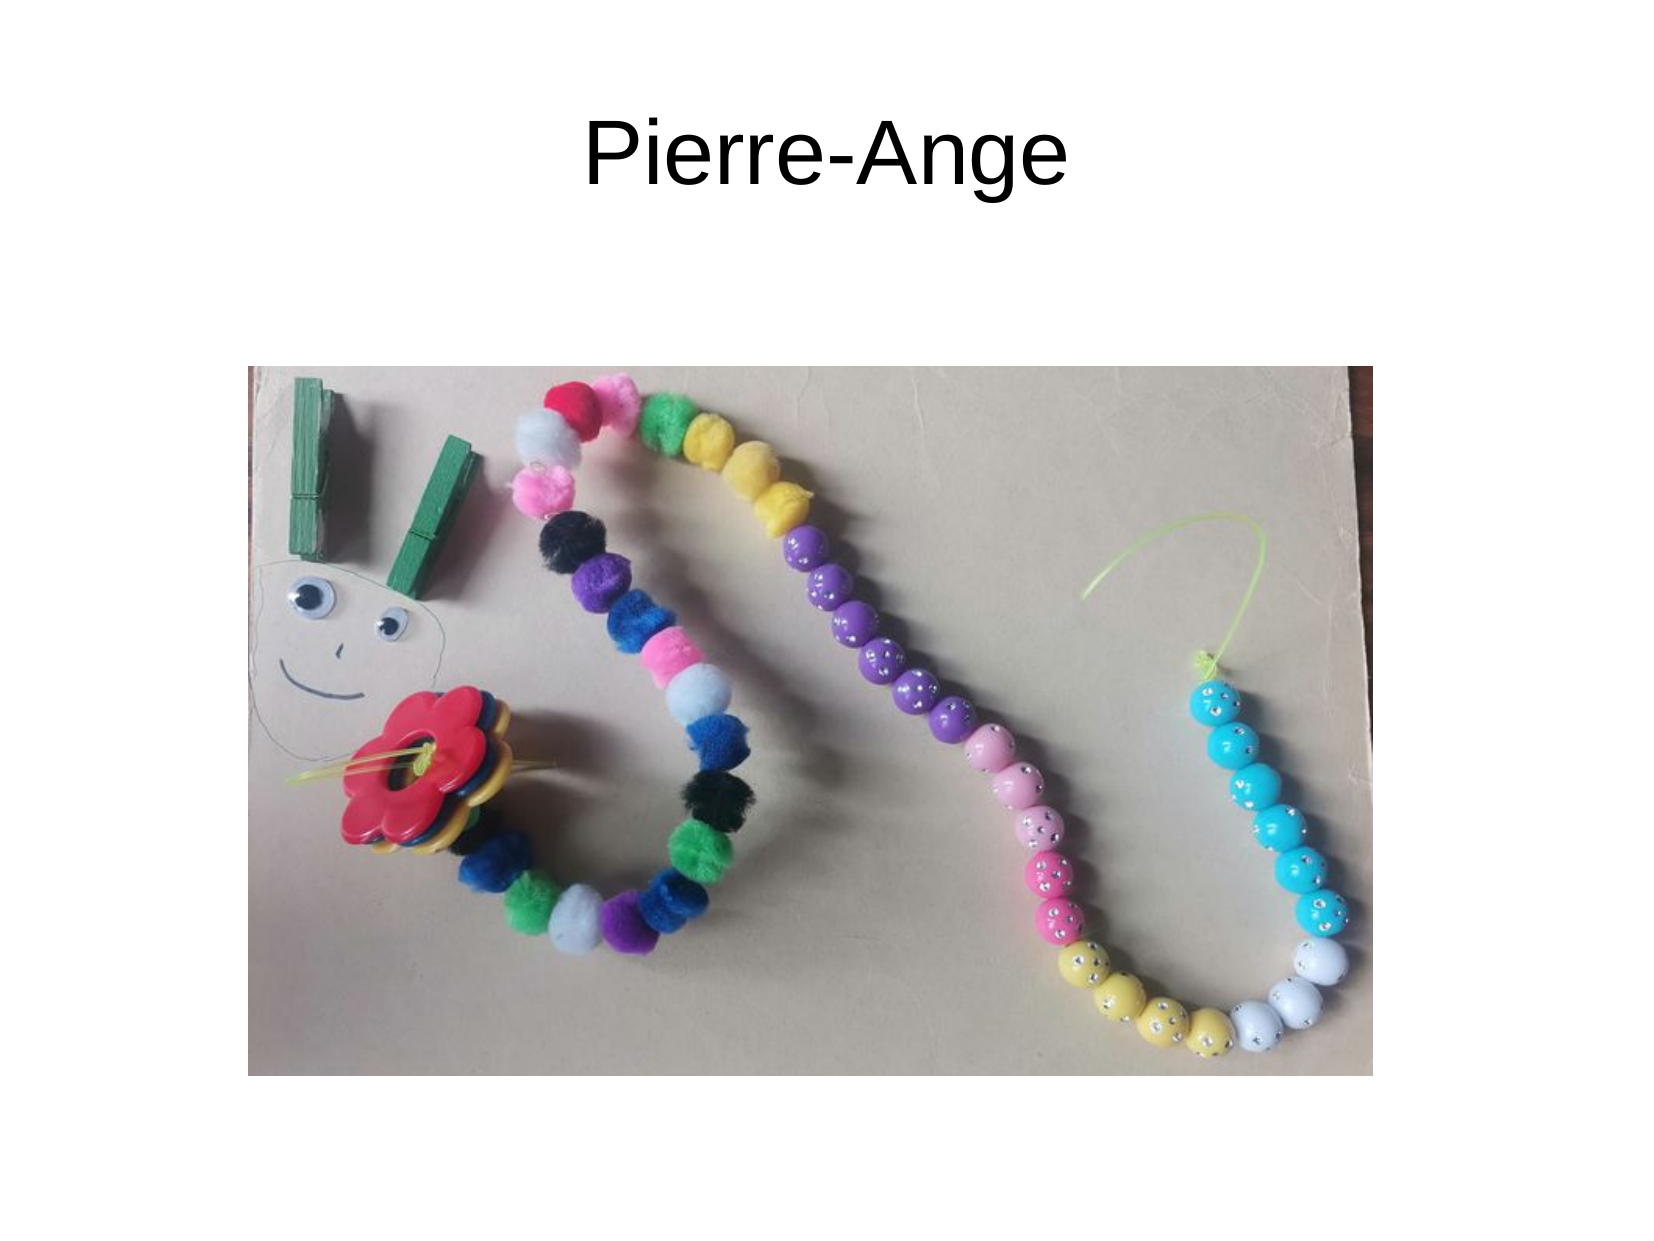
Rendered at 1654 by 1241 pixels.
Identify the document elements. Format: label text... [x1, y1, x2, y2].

title Pierre-Ange [82, 49, 1571, 257]
picture [248, 366, 1373, 1076]
